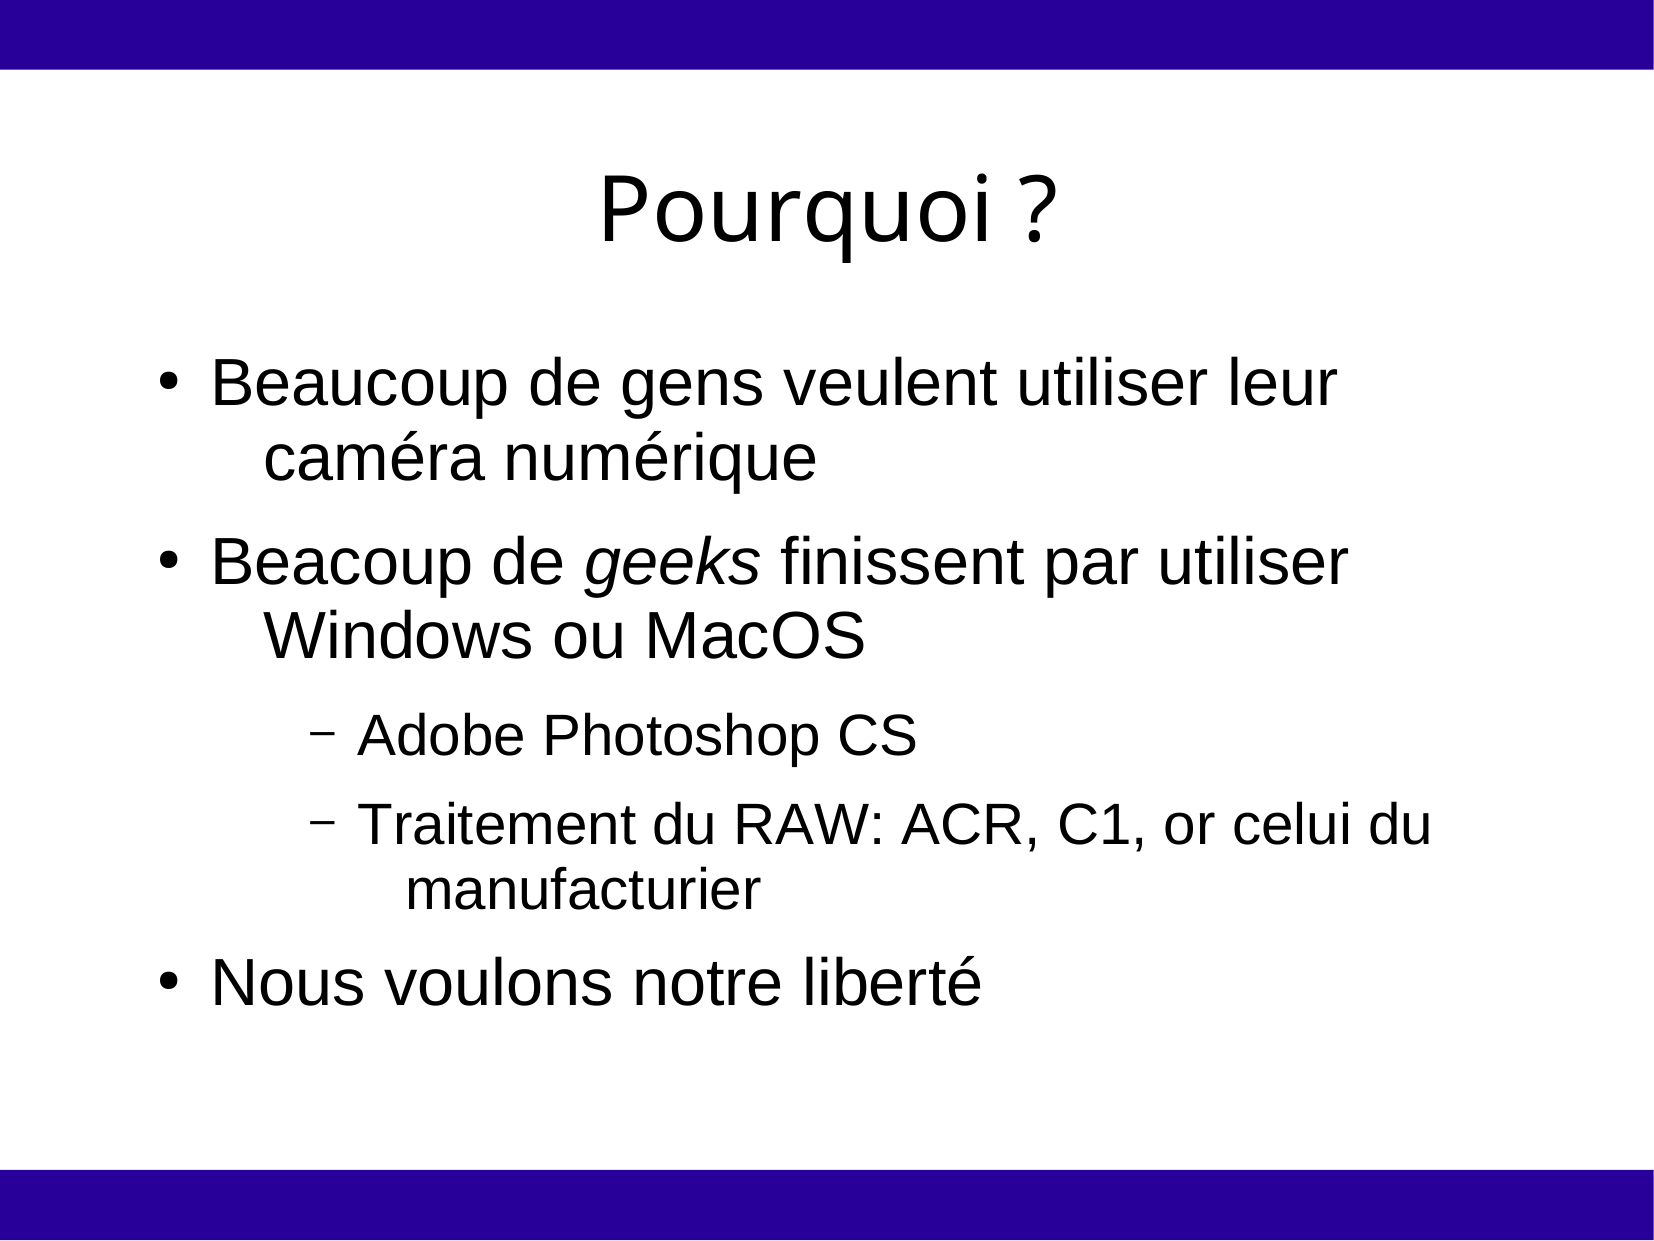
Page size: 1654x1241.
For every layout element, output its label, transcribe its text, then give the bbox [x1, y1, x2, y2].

title Pourquoi ? [121, 102, 1534, 311]
list Beaucoup de gens veulent utiliser leur caméra numérique Beacoup de geeks finissent par utiliser Windows ou MacOS Adobe Photoshop CS Traitement du RAW: ACR, C1, or celui du manufacturier Nous voulons notre liberté [121, 344, 1534, 1127]
